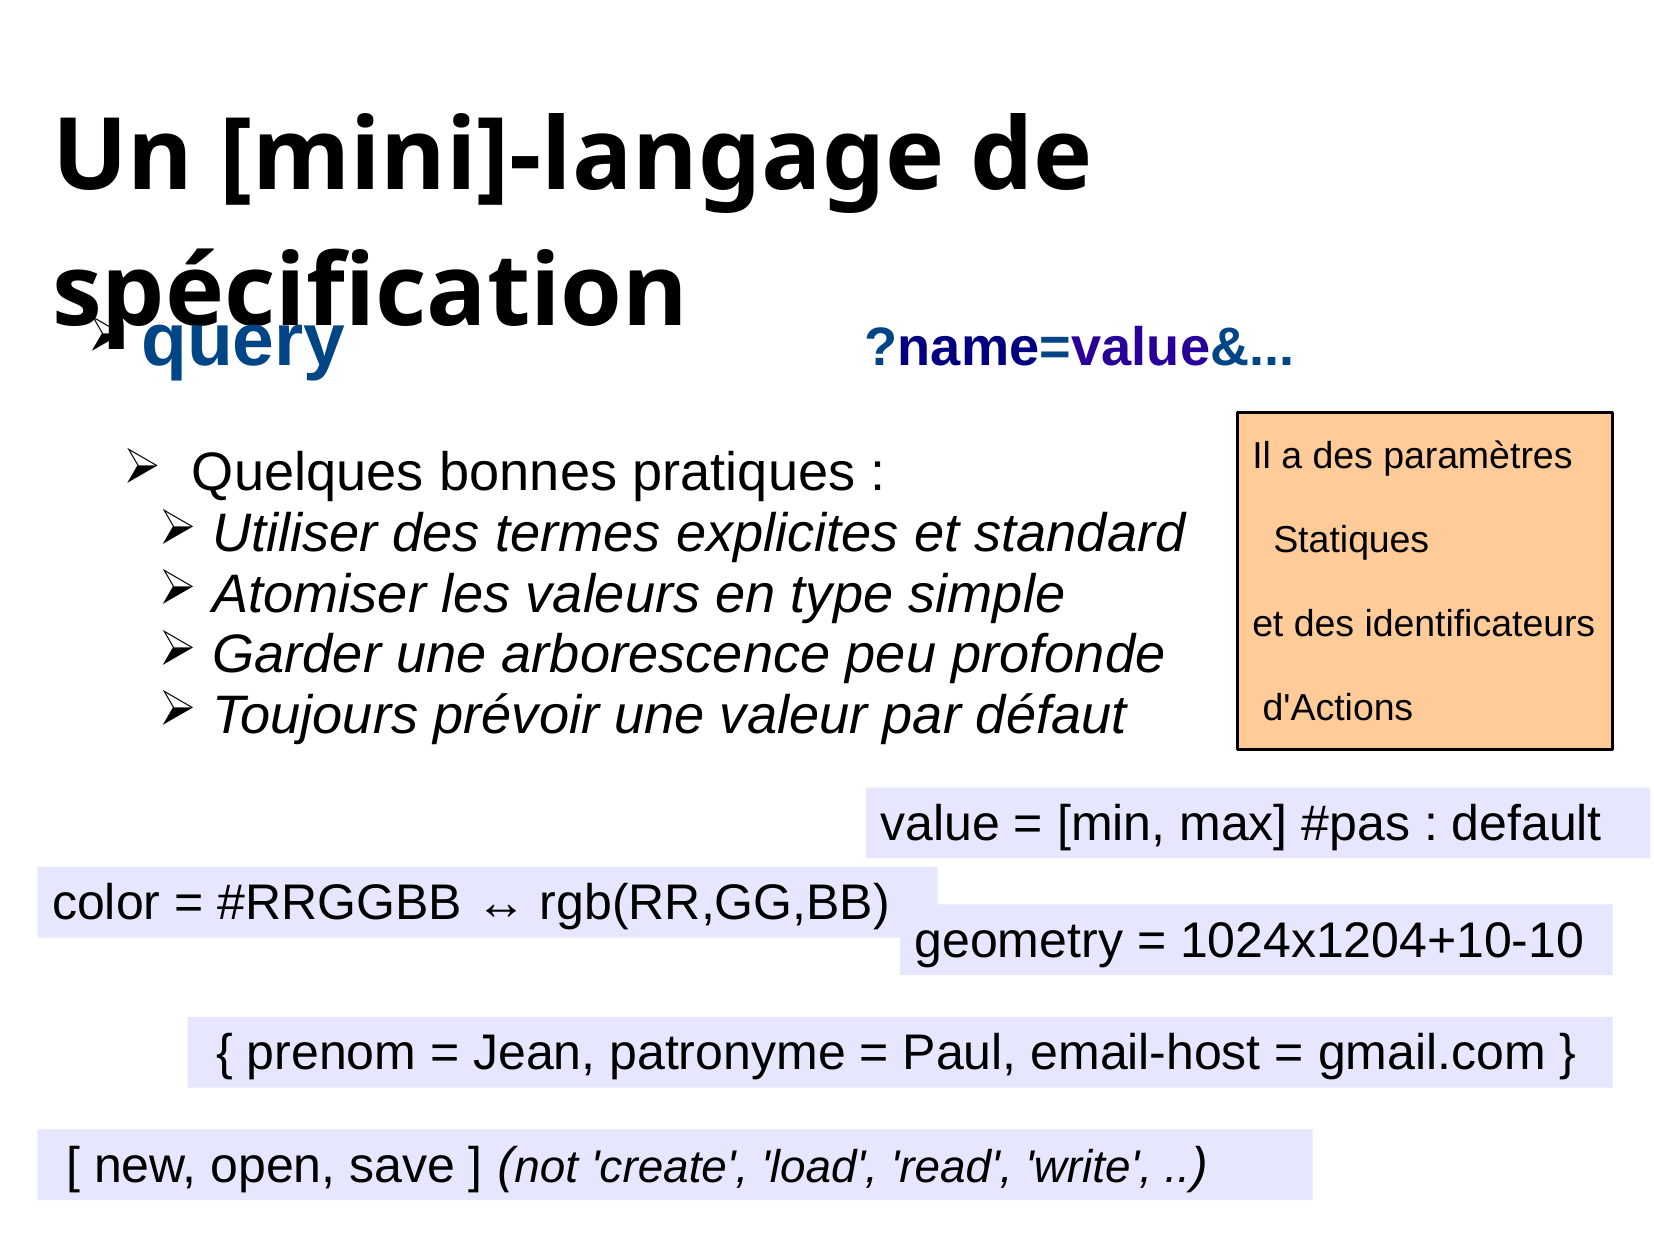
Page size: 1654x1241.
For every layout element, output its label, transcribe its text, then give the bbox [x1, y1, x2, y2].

text_box { prenom = Jean, patronyme = Paul, email-host = gmail.com } [187, 1016, 1613, 1088]
text_box Un [mini]-langage de spécification [37, 75, 1613, 219]
text_box color = #RRGGBB ↔ rgb(RR,GG,BB) [37, 866, 938, 938]
text_box geometry = 1024x1204+10-10 [900, 904, 1613, 976]
text_box query ?name=value&... Quelques bonnes pratiques : Utiliser des termes explicites et standard Atomiser les valeurs en type simple Garder une arborescence peu profonde Toujours prévoir une valeur par défaut [37, 225, 1613, 813]
text_box Il a des paramètres Statiques et des identificateurs d'Actions [1237, 412, 1613, 750]
text_box value = [min, max] #pas : default [866, 787, 1651, 859]
text_box [ new, open, save ] (not 'create', 'load', 'read', 'write', ..) [37, 1129, 1313, 1201]
